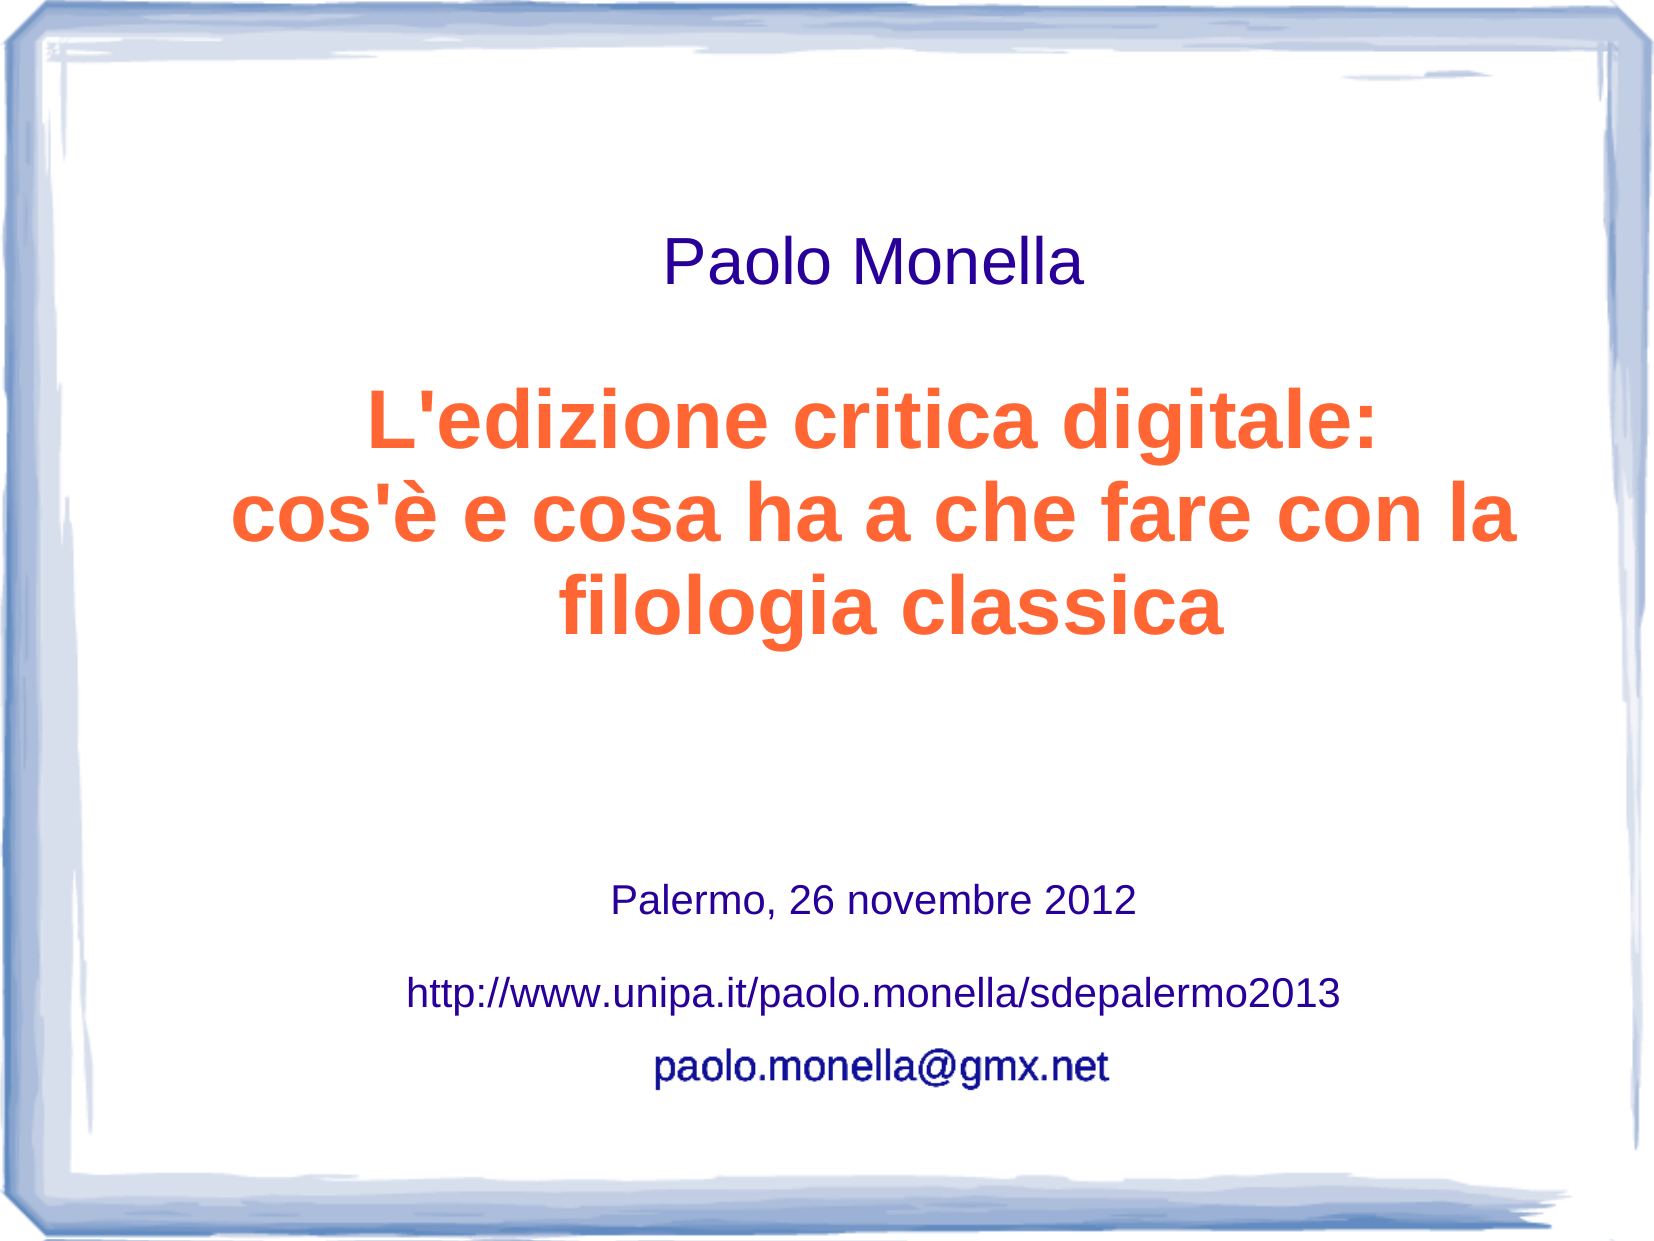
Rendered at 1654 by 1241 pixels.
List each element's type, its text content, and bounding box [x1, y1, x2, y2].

subtitle Paolo Monella L'edizione critica digitale: cos'è e cosa ha a che fare con la filologia classica Palermo, 26 novembre 2012 http://www.unipa.it/paolo.monella/sdepalermo2013 [178, 82, 1570, 1158]
picture [0, 0, 1654, 1241]
